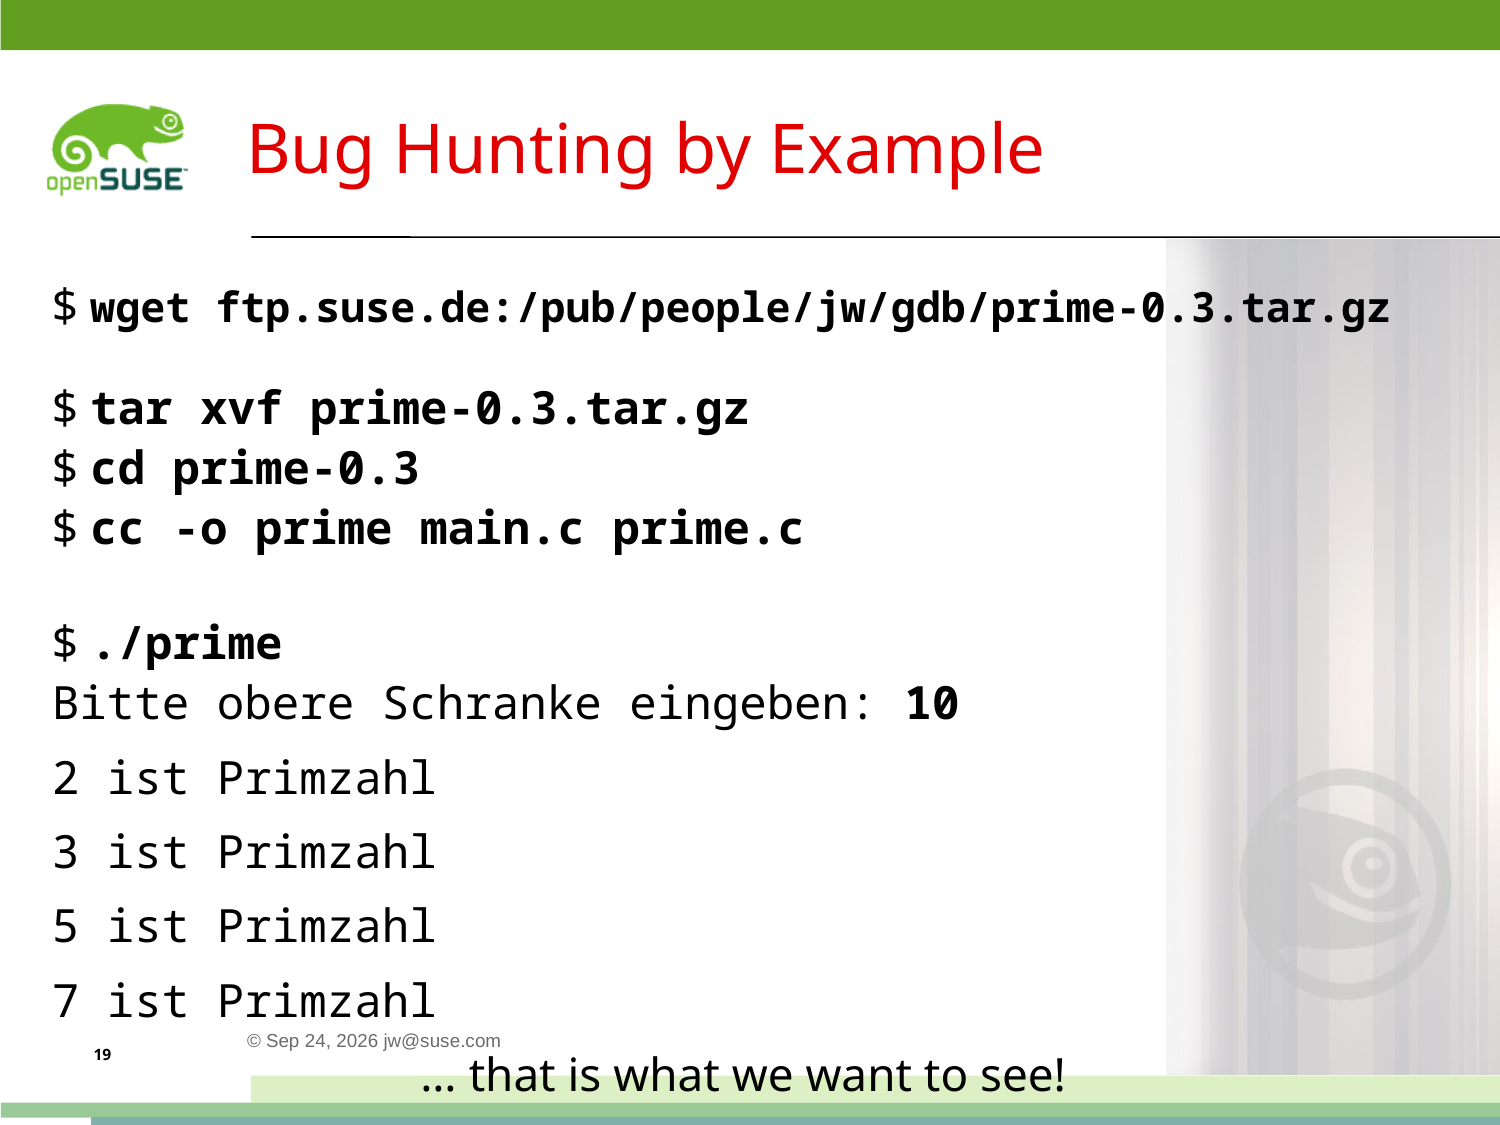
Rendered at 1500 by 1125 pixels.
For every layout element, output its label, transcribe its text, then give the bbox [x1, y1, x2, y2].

list $ wget ftp.suse.de:/pub/people/jw/gdb/prime-0.3.tar.gz $ tar xvf prime-0.3.tar.gz $ cd prime-0.3 $ cc -o prime main.c prime.c $ ./prime Bitte obere Schranke eingeben: 10 2 ist Primzahl 3 ist Primzahl 5 ist Primzahl 7 ist Primzahl … that is what we want to see! [37, 267, 1439, 1025]
title Bug Hunting by Example [246, 60, 1409, 239]
picture [1166, 239, 1500, 1075]
picture [47, 104, 188, 197]
